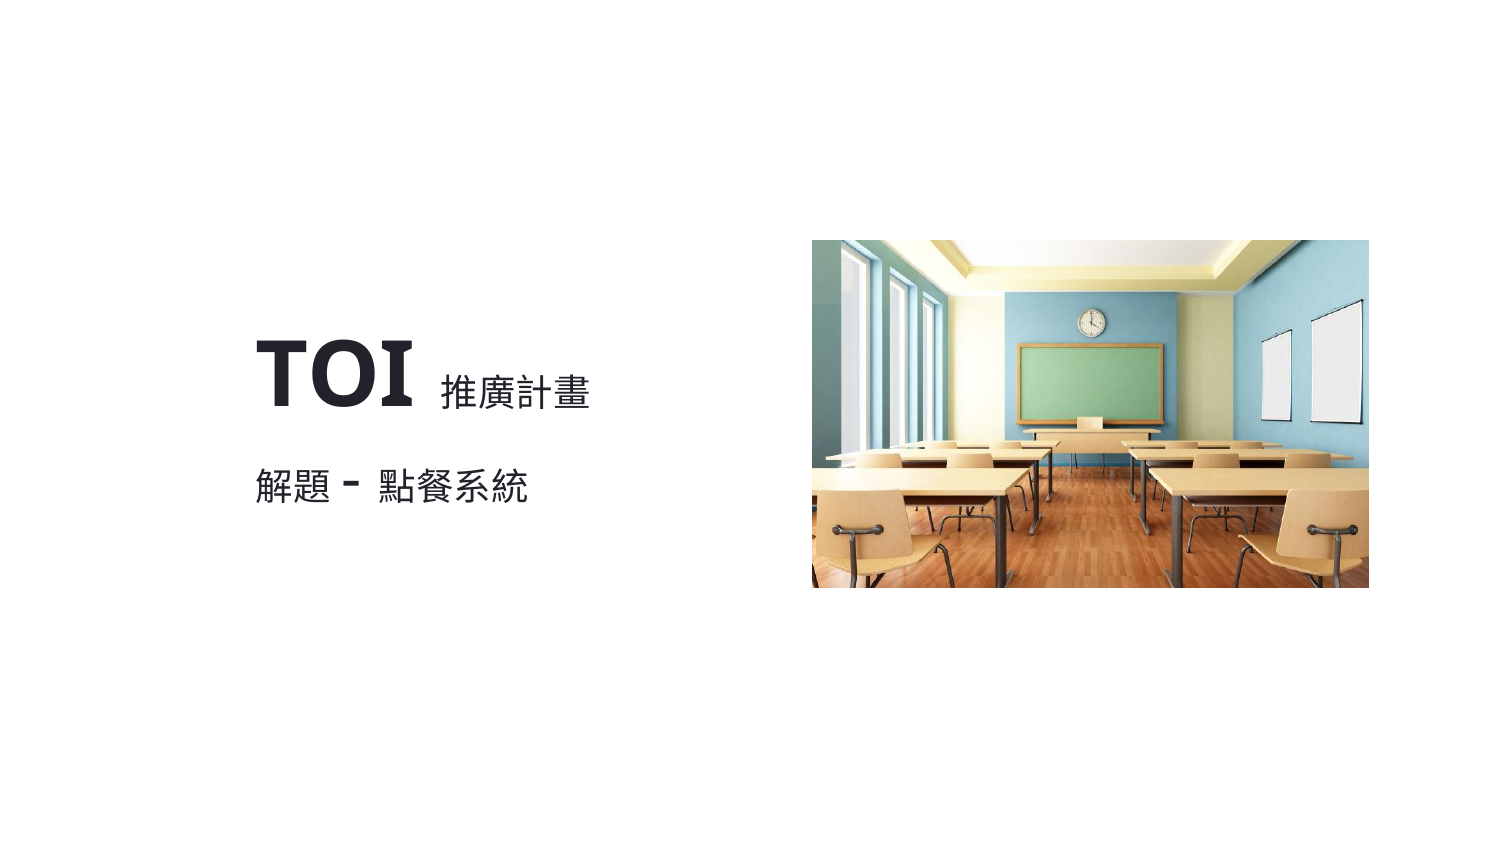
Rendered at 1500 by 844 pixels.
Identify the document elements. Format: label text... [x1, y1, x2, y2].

text_box TOI推廣計畫 解題-點餐系統 [240, 262, 812, 565]
picture [812, 240, 1369, 588]
